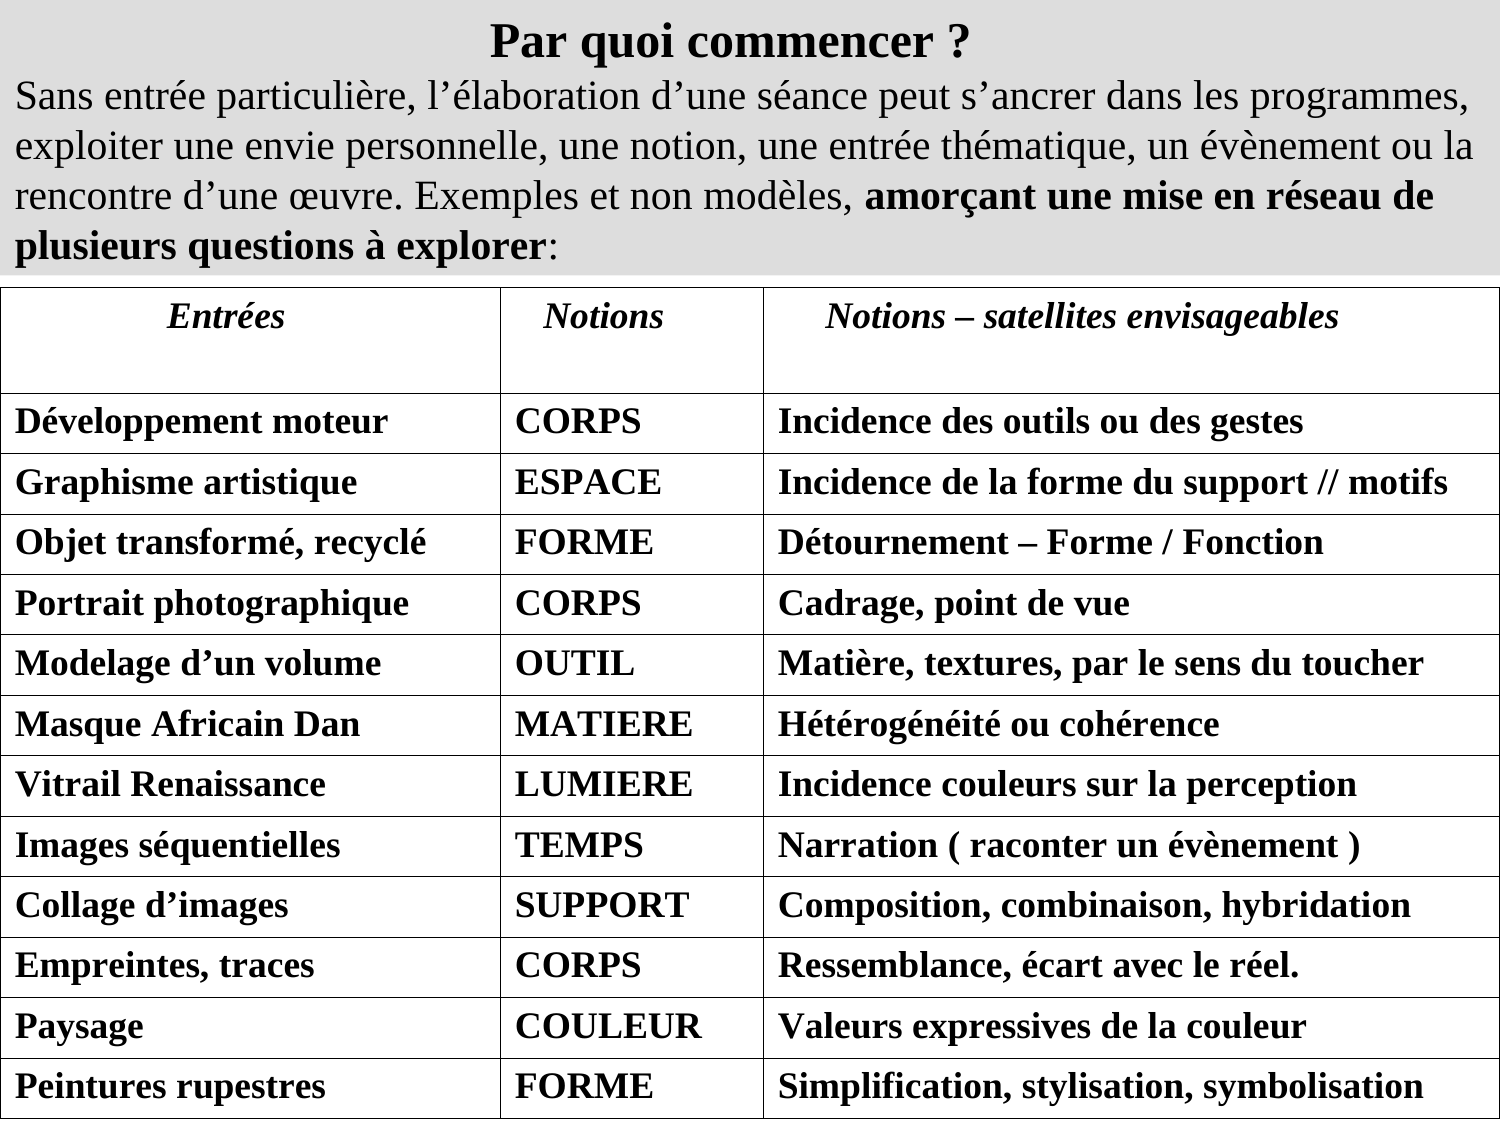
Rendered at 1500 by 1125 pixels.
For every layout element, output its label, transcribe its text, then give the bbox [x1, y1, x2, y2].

table_cell Ressemblance, écart avec le réel. [764, 938, 1499, 997]
table_cell CORPS [501, 938, 763, 997]
table_cell Paysage [1, 998, 500, 1058]
table_cell Collage d’images [1, 877, 500, 937]
table_cell Modelage d’un volume [1, 635, 500, 695]
table_cell Détournement – Forme / Fonction [764, 515, 1499, 574]
table_cell Narration ( raconter un évènement ) [764, 817, 1499, 876]
table_cell Graphisme artistique [1, 454, 500, 514]
table_cell Simplification, stylisation, symbolisation [764, 1059, 1499, 1118]
table_cell Composition, combinaison, hybridation [764, 877, 1499, 937]
table_cell Objet transformé, recyclé [1, 515, 500, 574]
table_cell Incidence de la forme du support // motifs [764, 454, 1499, 514]
table_cell Incidence des outils ou des gestes [764, 394, 1499, 453]
table_cell MATIERE [501, 696, 763, 755]
table_cell COULEUR [501, 998, 763, 1058]
table_cell Images séquentielles [1, 817, 500, 876]
table_cell Incidence couleurs sur la perception [764, 756, 1499, 816]
table_cell FORME [501, 515, 763, 574]
text_box Par quoi commencer ? Sans entrée particulière, l’élaboration d’une séance peut s’ancrer dans les programmes, exploiter une envie personnelle, une notion, une entrée thématique, un évènement ou la rencontre d’une œuvre. Exemples et non modèles, amorçant une mise en réseau de plusieurs questions à explorer: [0, 0, 1500, 276]
table_cell Cadrage, point de vue [764, 575, 1499, 634]
table_cell TEMPS [501, 817, 763, 876]
table_cell Valeurs expressives de la couleur [764, 998, 1499, 1058]
table_cell LUMIERE [501, 756, 763, 816]
table_cell Peintures rupestres [1, 1059, 500, 1118]
table_cell Masque Africain Dan [1, 696, 500, 755]
table_cell CORPS [501, 575, 763, 634]
table_cell OUTIL [501, 635, 763, 695]
table_cell CORPS [501, 394, 763, 453]
table_cell ESPACE [501, 454, 763, 514]
table_cell SUPPORT [501, 877, 763, 937]
table_cell Développement moteur [1, 394, 500, 453]
table_cell Hétérogénéité ou cohérence [764, 696, 1499, 755]
table_header Notions [501, 288, 763, 393]
table_header Notions – satellites envisageables [764, 288, 1499, 393]
table_cell Portrait photographique [1, 575, 500, 634]
table_cell Vitrail Renaissance [1, 756, 500, 816]
table_cell Empreintes, traces [1, 938, 500, 997]
table_cell FORME [501, 1059, 763, 1118]
table_cell Matière, textures, par le sens du toucher [764, 635, 1499, 695]
table_header Entrées [1, 288, 500, 393]
